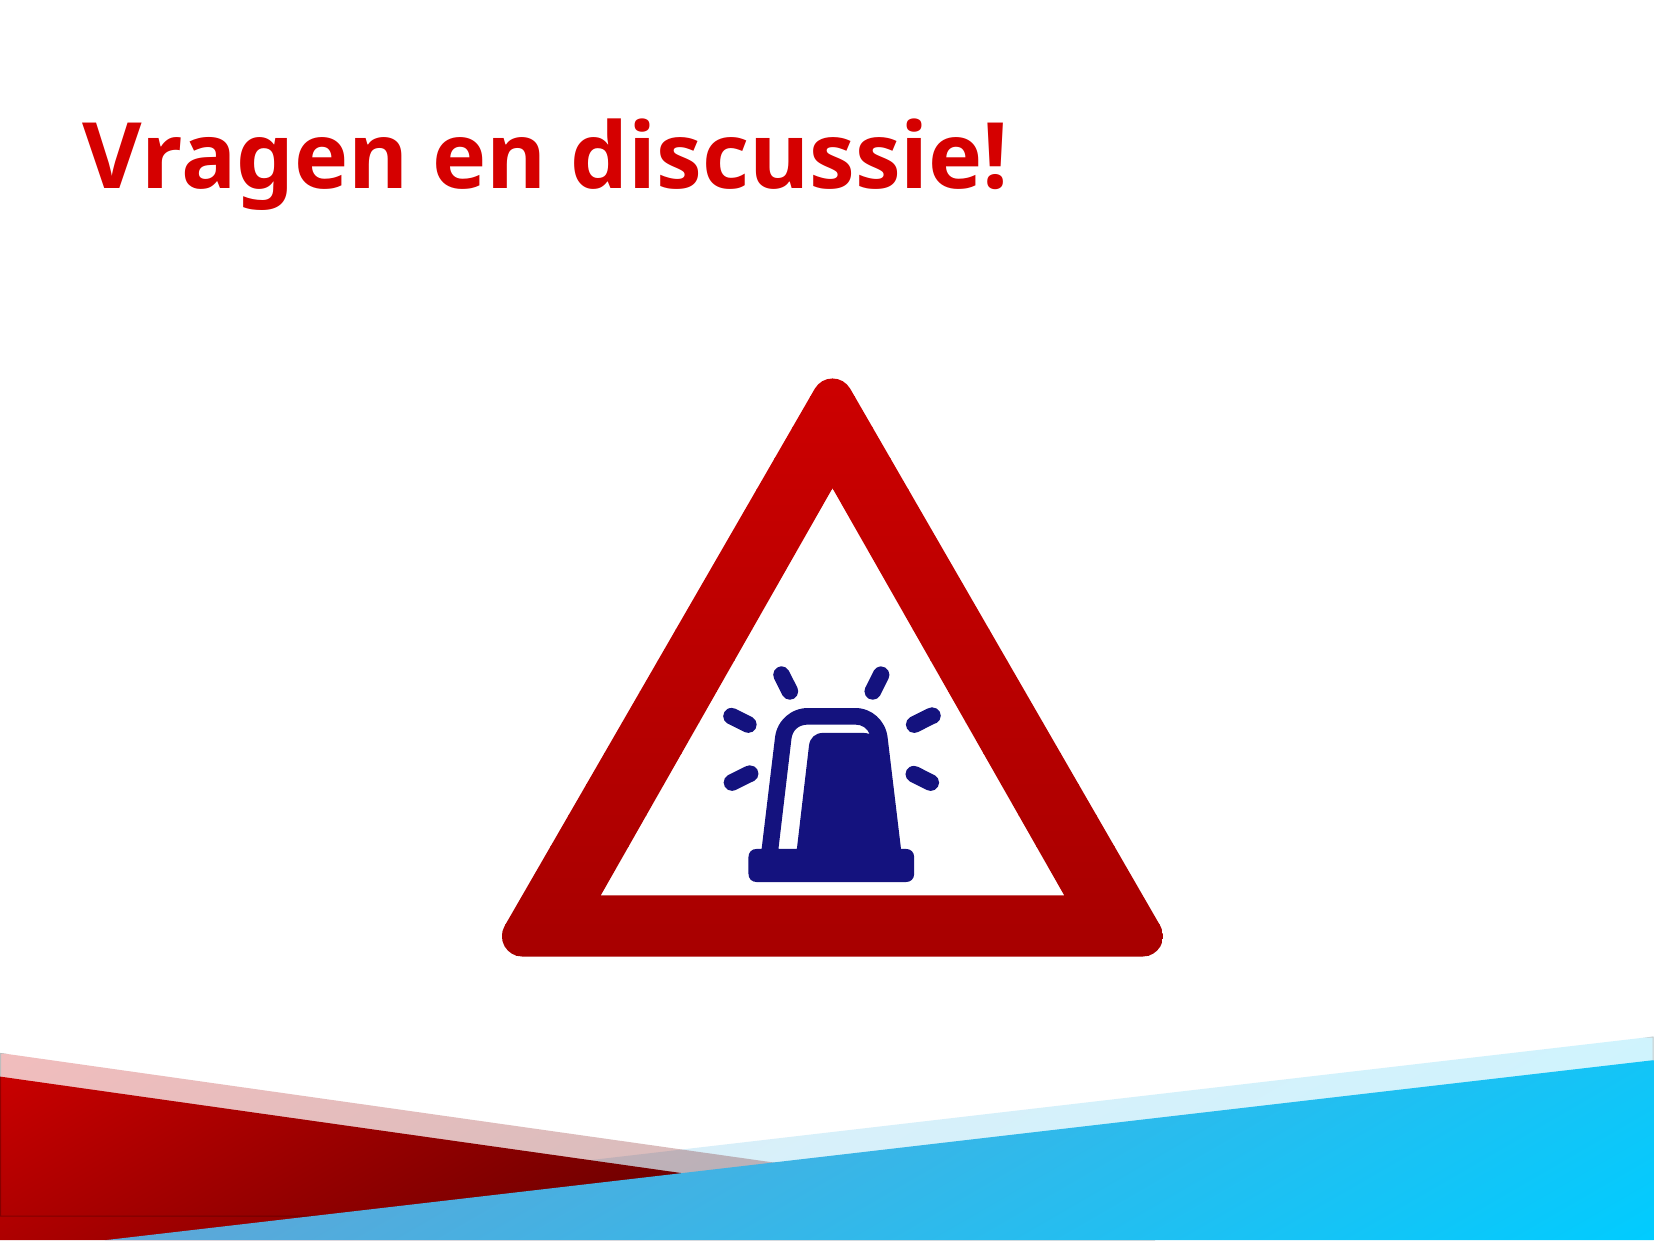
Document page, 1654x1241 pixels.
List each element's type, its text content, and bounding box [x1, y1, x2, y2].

picture [495, 330, 1171, 1006]
title Vragen en discussie! [82, 49, 1571, 257]
